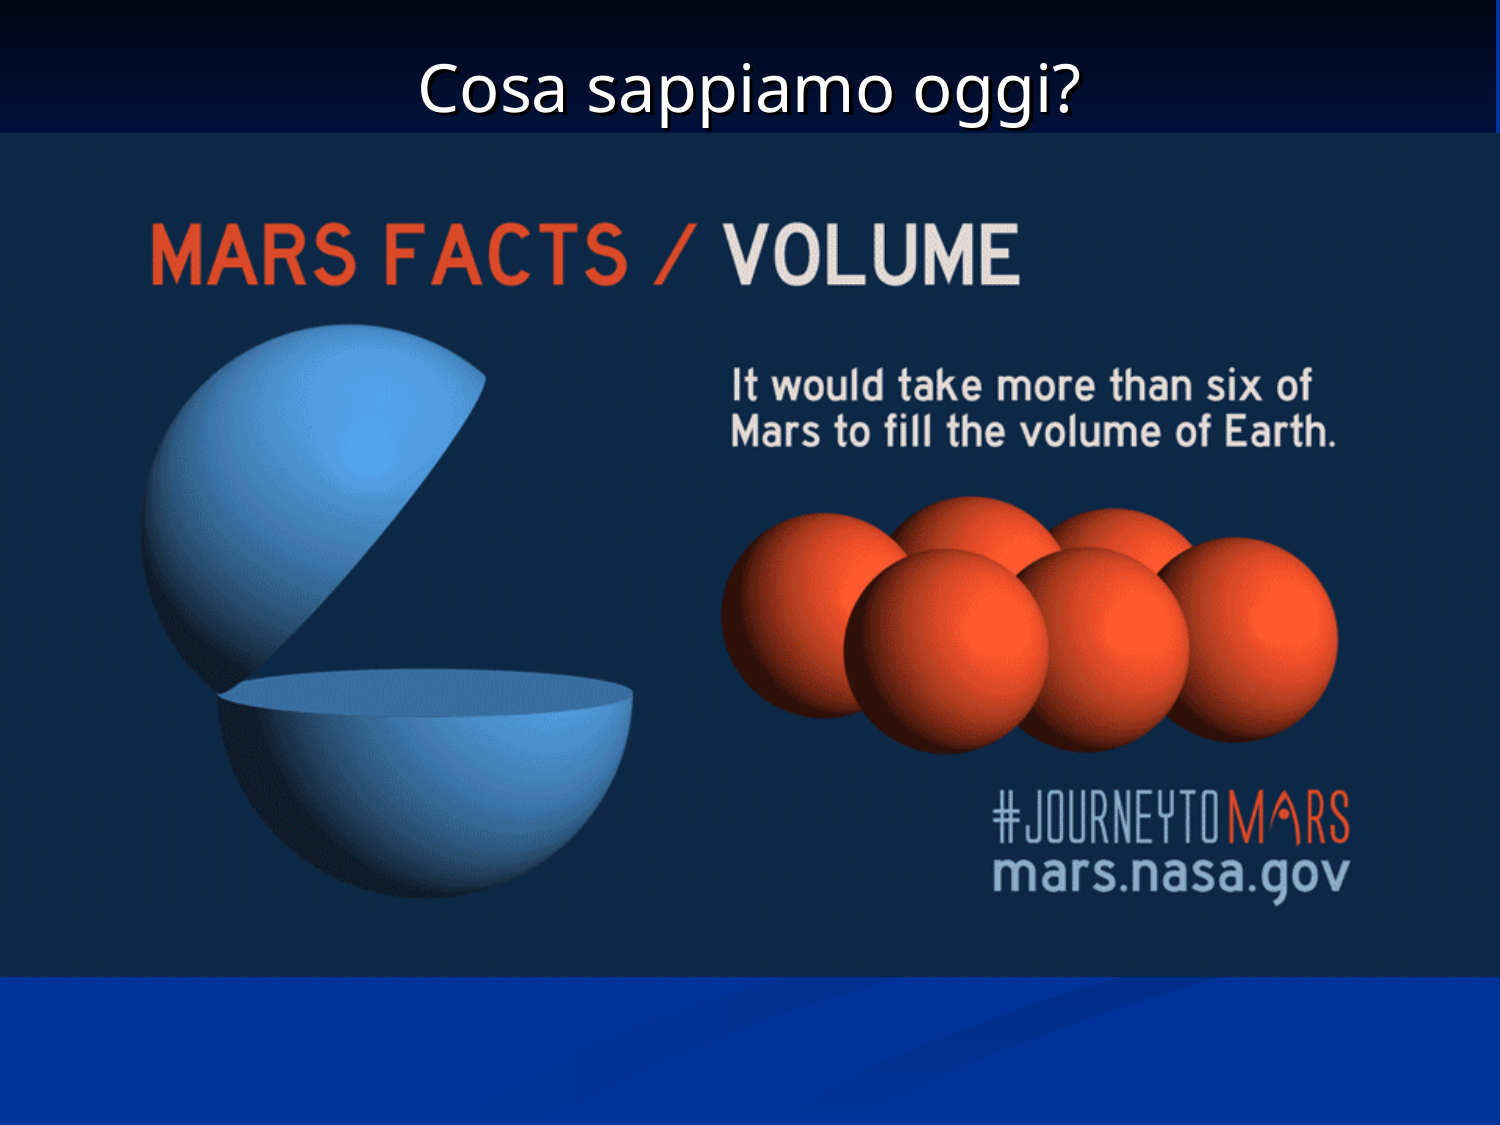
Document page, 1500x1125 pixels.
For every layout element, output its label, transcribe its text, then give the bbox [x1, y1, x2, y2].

picture [0, 133, 1500, 977]
title Cosa sappiamo oggi? [75, 37, 1425, 133]
